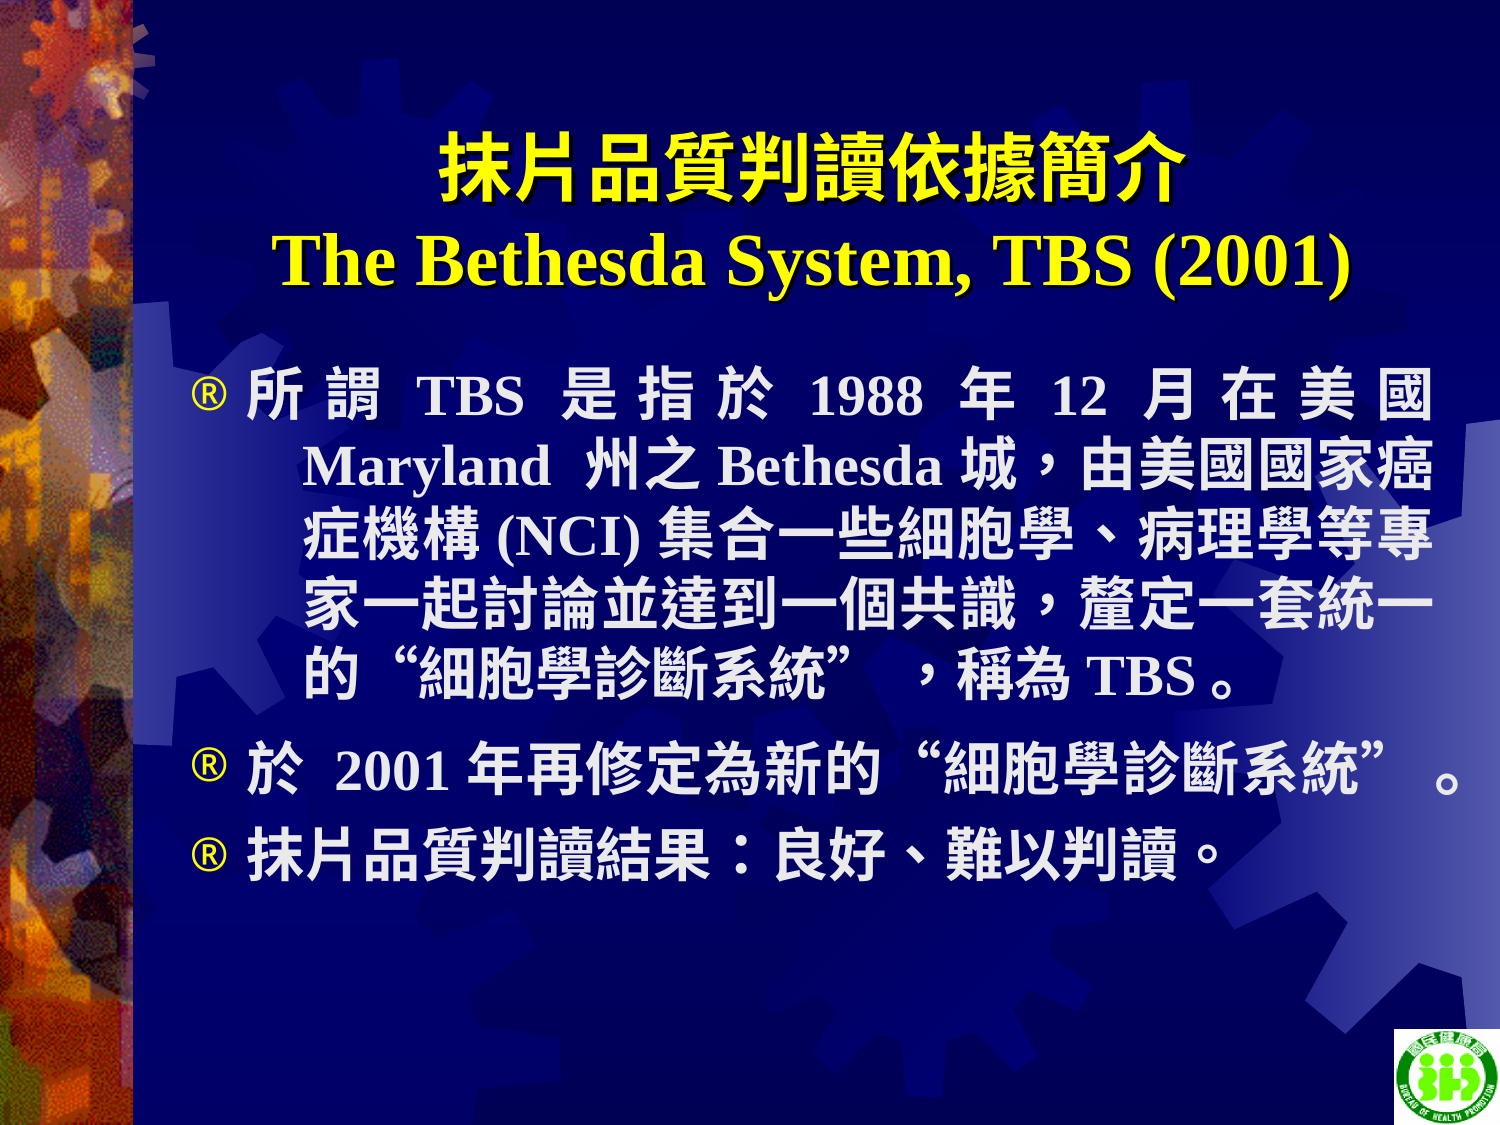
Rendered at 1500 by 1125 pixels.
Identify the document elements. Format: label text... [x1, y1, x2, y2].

title 抹片品質判讀依據簡介 The Bethesda System, TBS (2001) [174, 112, 1450, 300]
list 所謂TBS是指於1988年12月在美國 Maryland 州之Bethesda城，由美國國家癌症機構(NCI)集合一些細胞學、病理學等專家一起討論並達到一個共識，釐定一套統一的“細胞學診斷系統” ，稱為TBS。 於 2001年再修定為新的“細胞學診斷系統” 。 抹片品質判讀結果：良好、難以判讀。 [174, 350, 1450, 1026]
